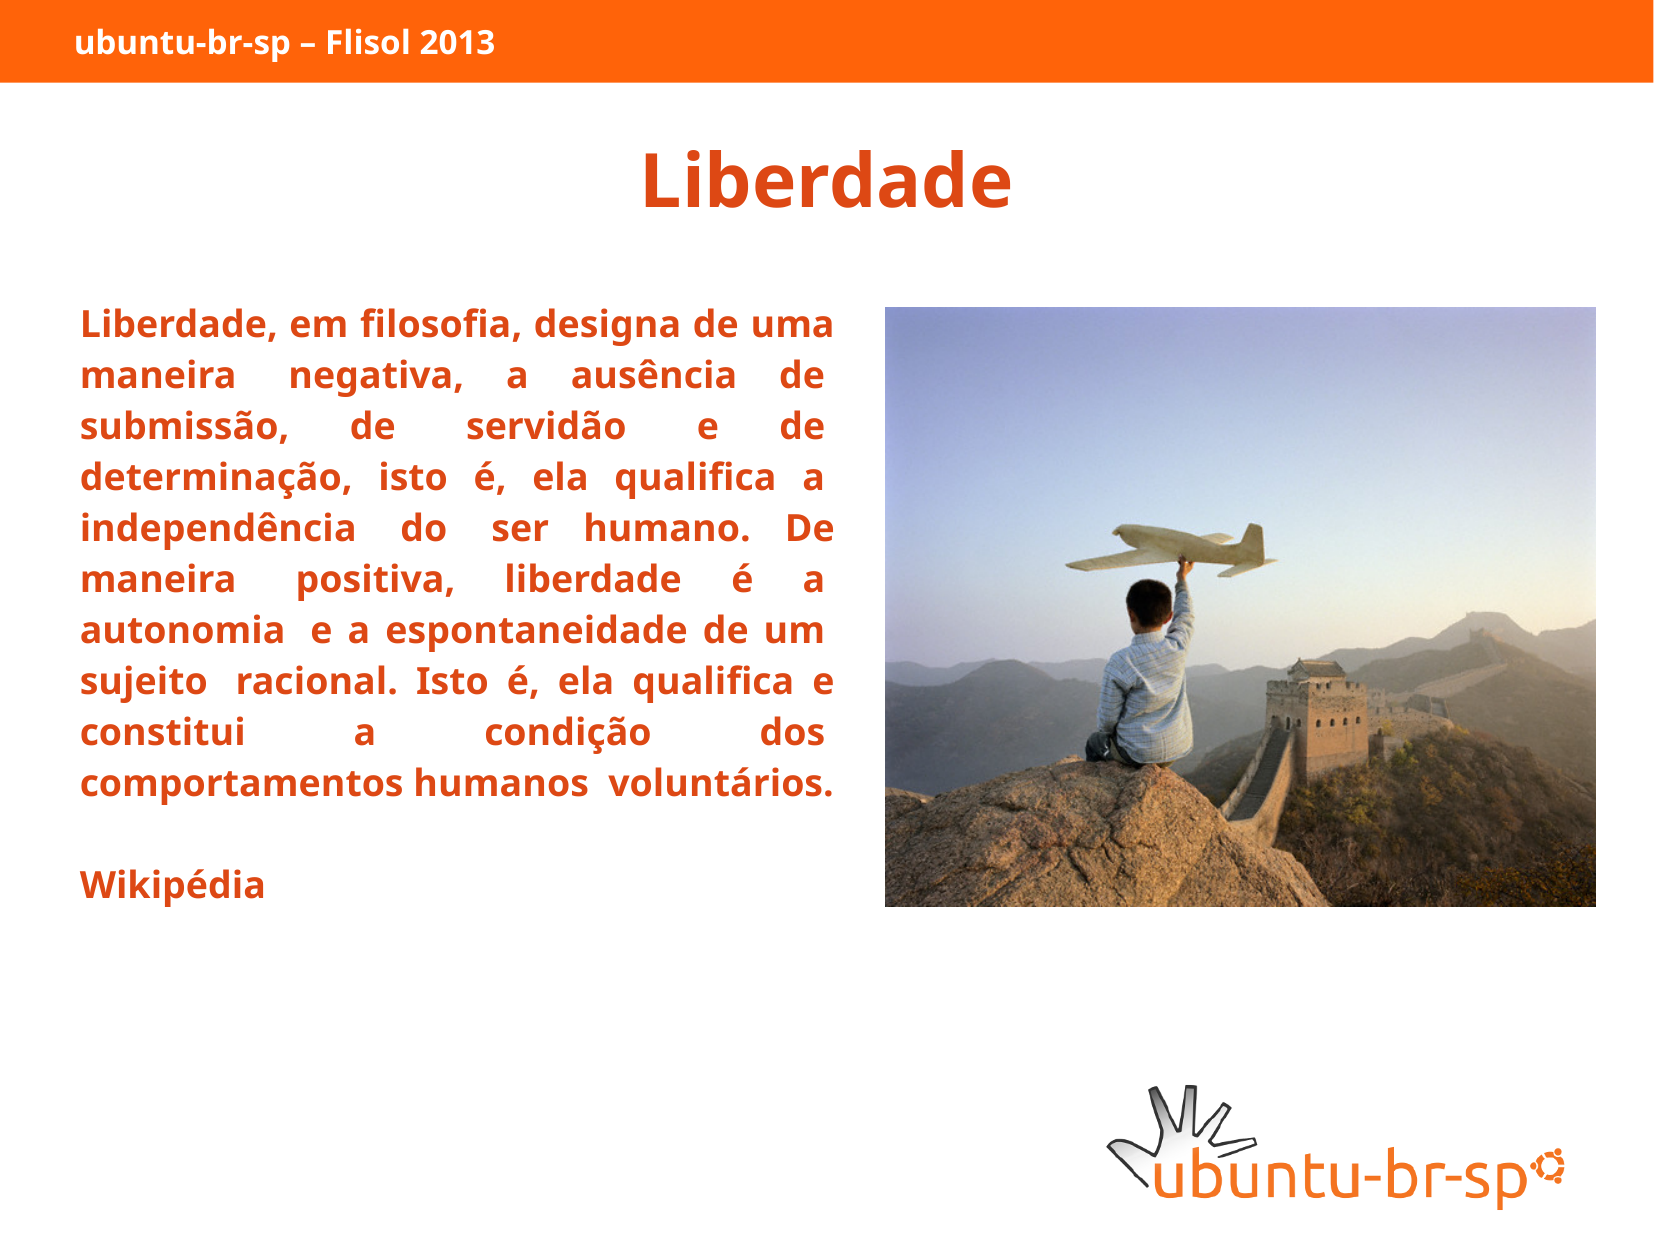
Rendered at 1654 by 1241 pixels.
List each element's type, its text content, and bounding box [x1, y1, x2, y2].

picture [1098, 1080, 1571, 1216]
text_box Liberdade, em filosofia, designa de uma maneira negativa, a ausência de submissão, de servidão e de determinação, isto é, ela qualifica a independência do ser humano. De maneira positiva, liberdade é a autonomia e a espontaneidade de um sujeito racional. Isto é, ela qualifica e constitui a condição dos comportamentos humanos voluntários. Wikipédia [64, 290, 851, 810]
picture [885, 307, 1596, 907]
title Liberdade [82, 120, 1571, 237]
